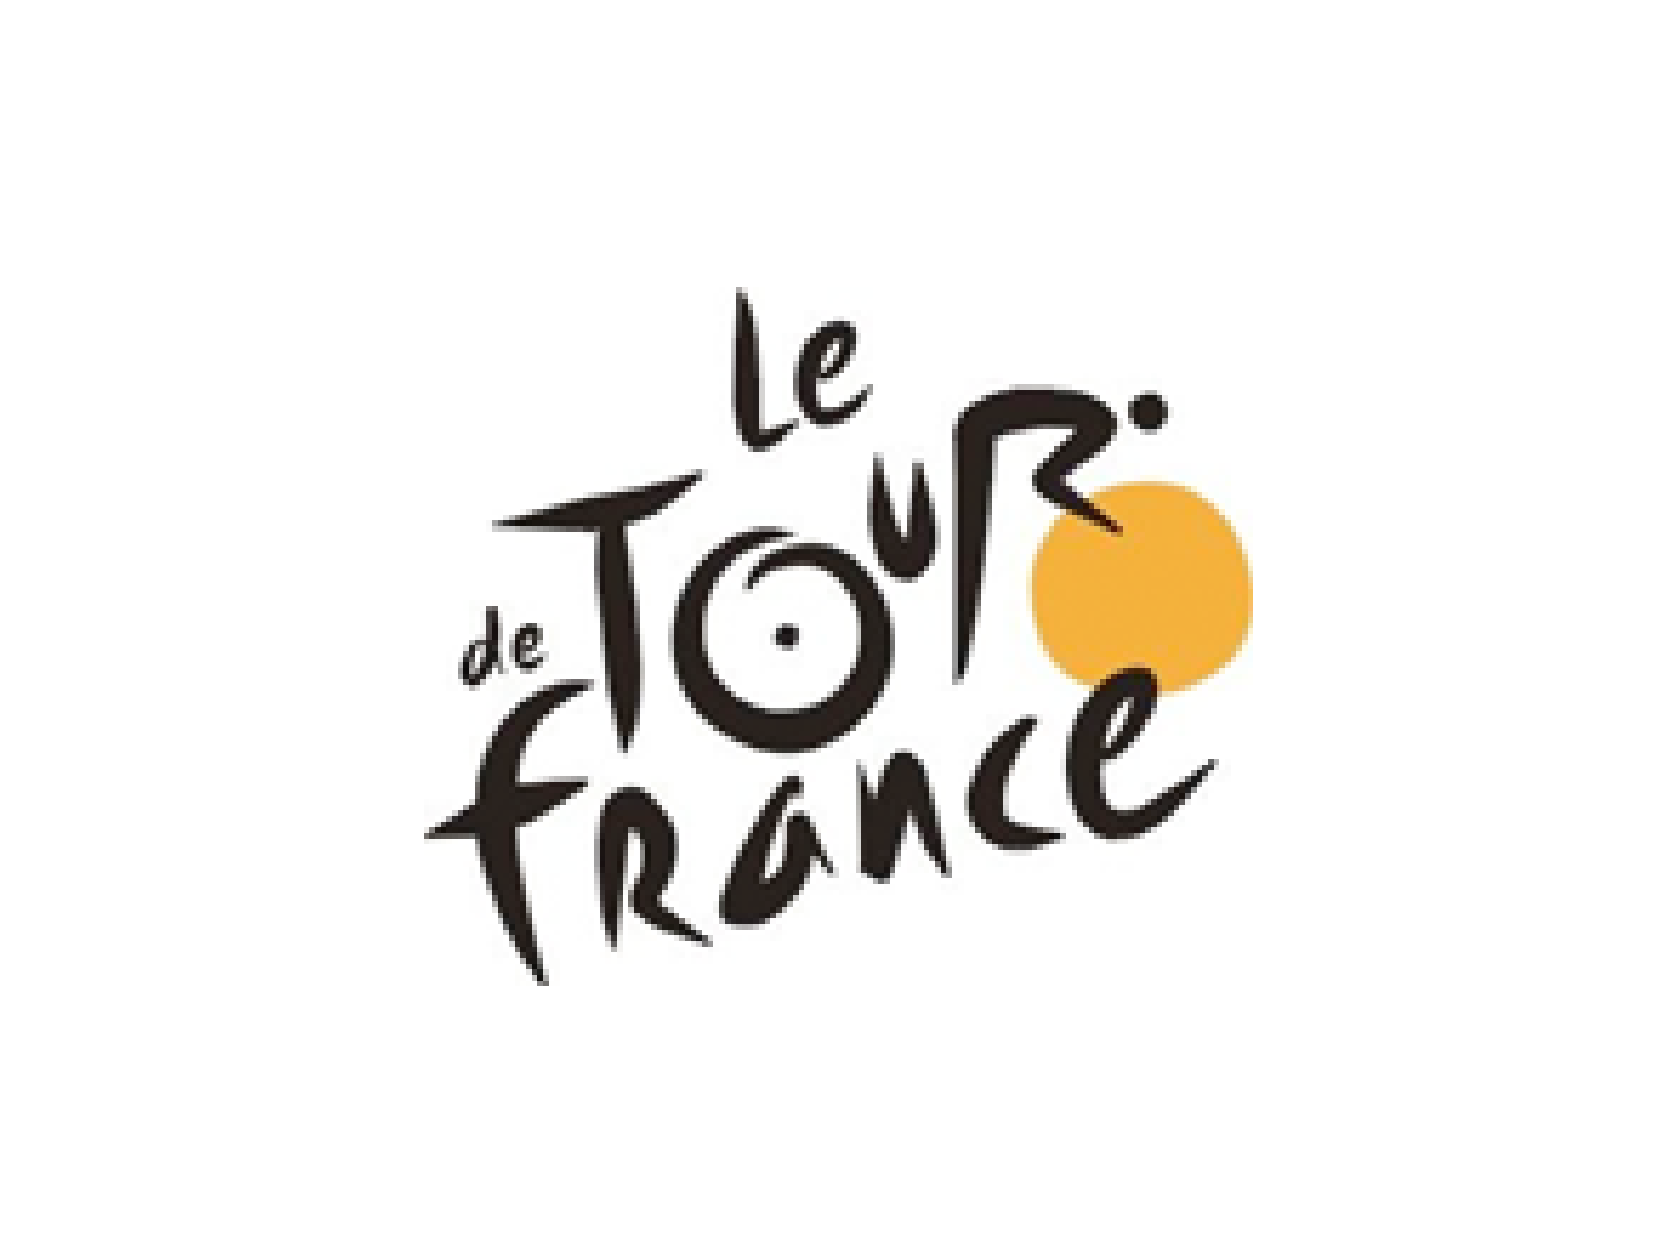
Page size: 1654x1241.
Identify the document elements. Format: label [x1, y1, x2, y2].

picture [32, 265, 1646, 1004]
